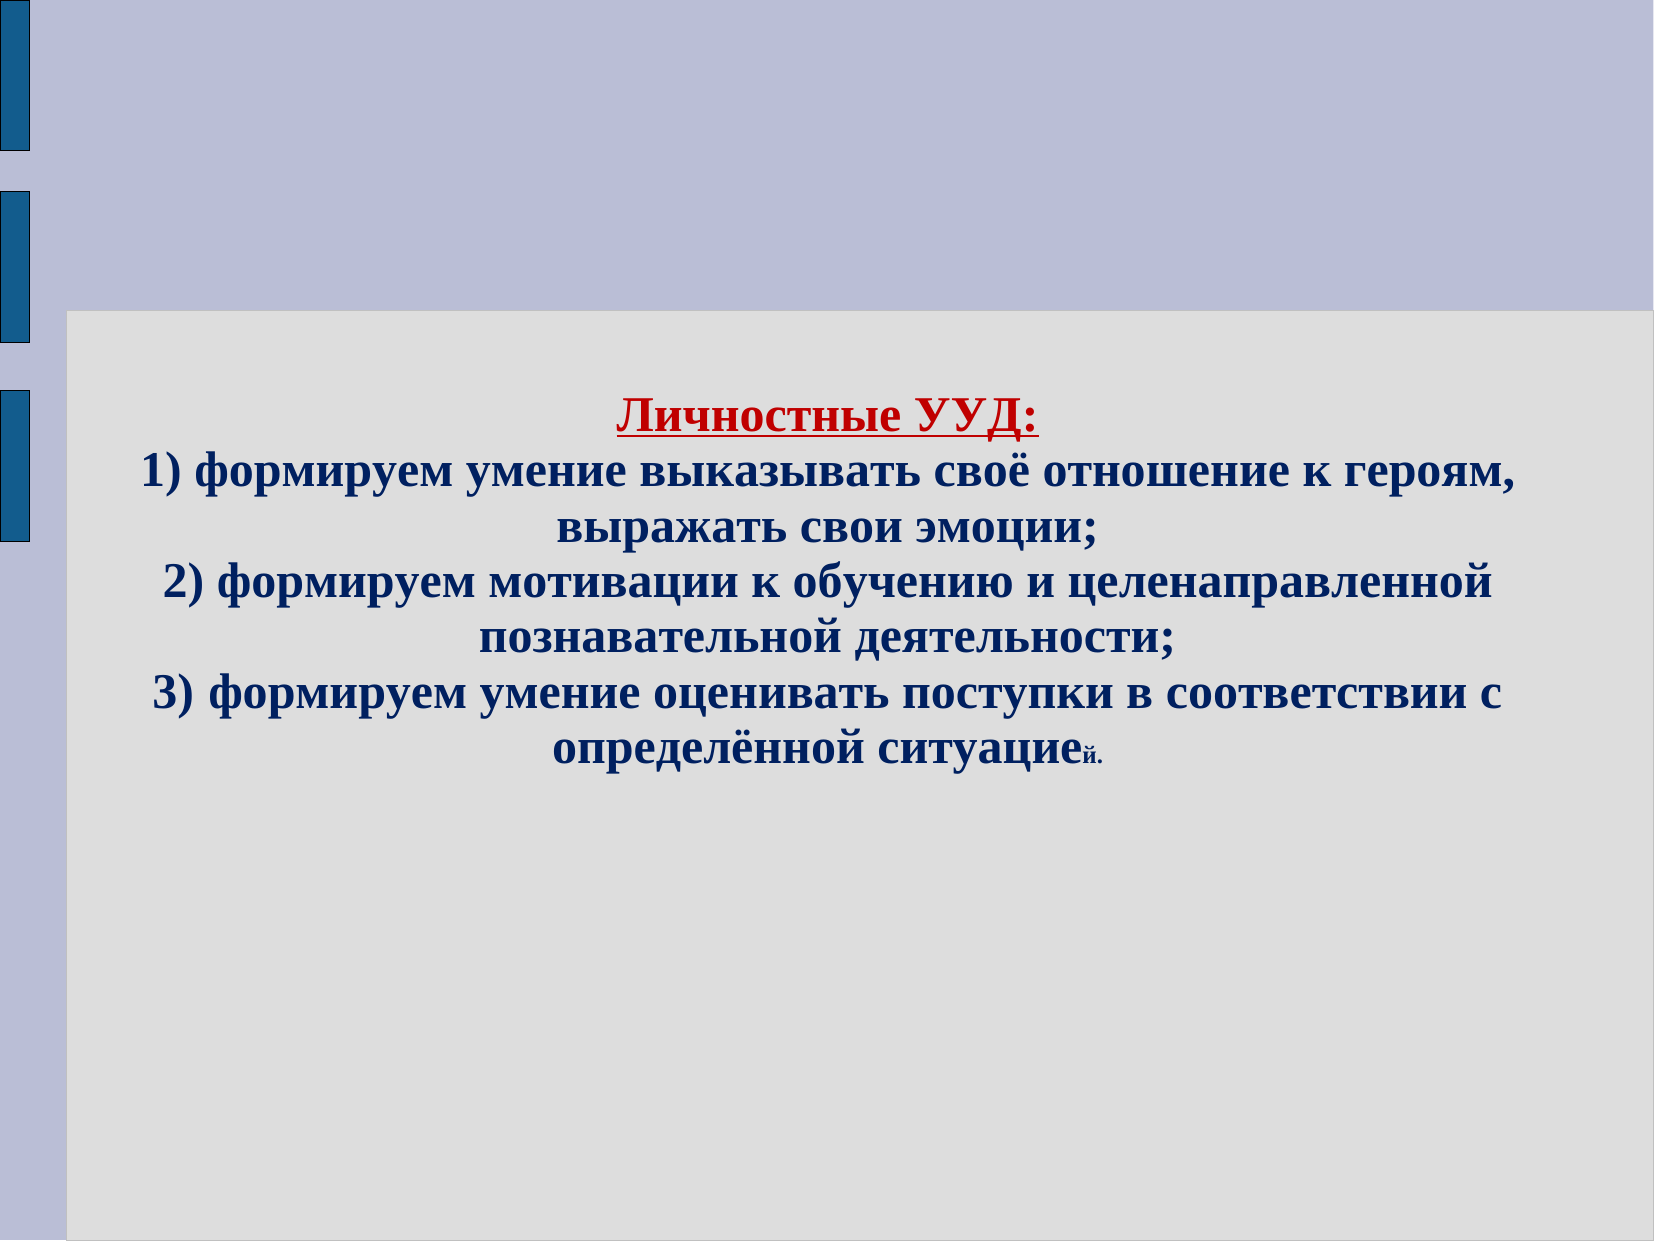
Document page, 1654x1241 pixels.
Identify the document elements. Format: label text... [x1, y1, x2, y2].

subtitle Личностные УУД: 1) формируем умение выказывать своё отношение к героям, выражать свои эмоции; 2) формируем мотивации к обучению и целенаправленной познавательной деятельности; 3) формируем умение оценивать поступки в соответствии с определённой ситуацией. [121, 91, 1534, 1127]
